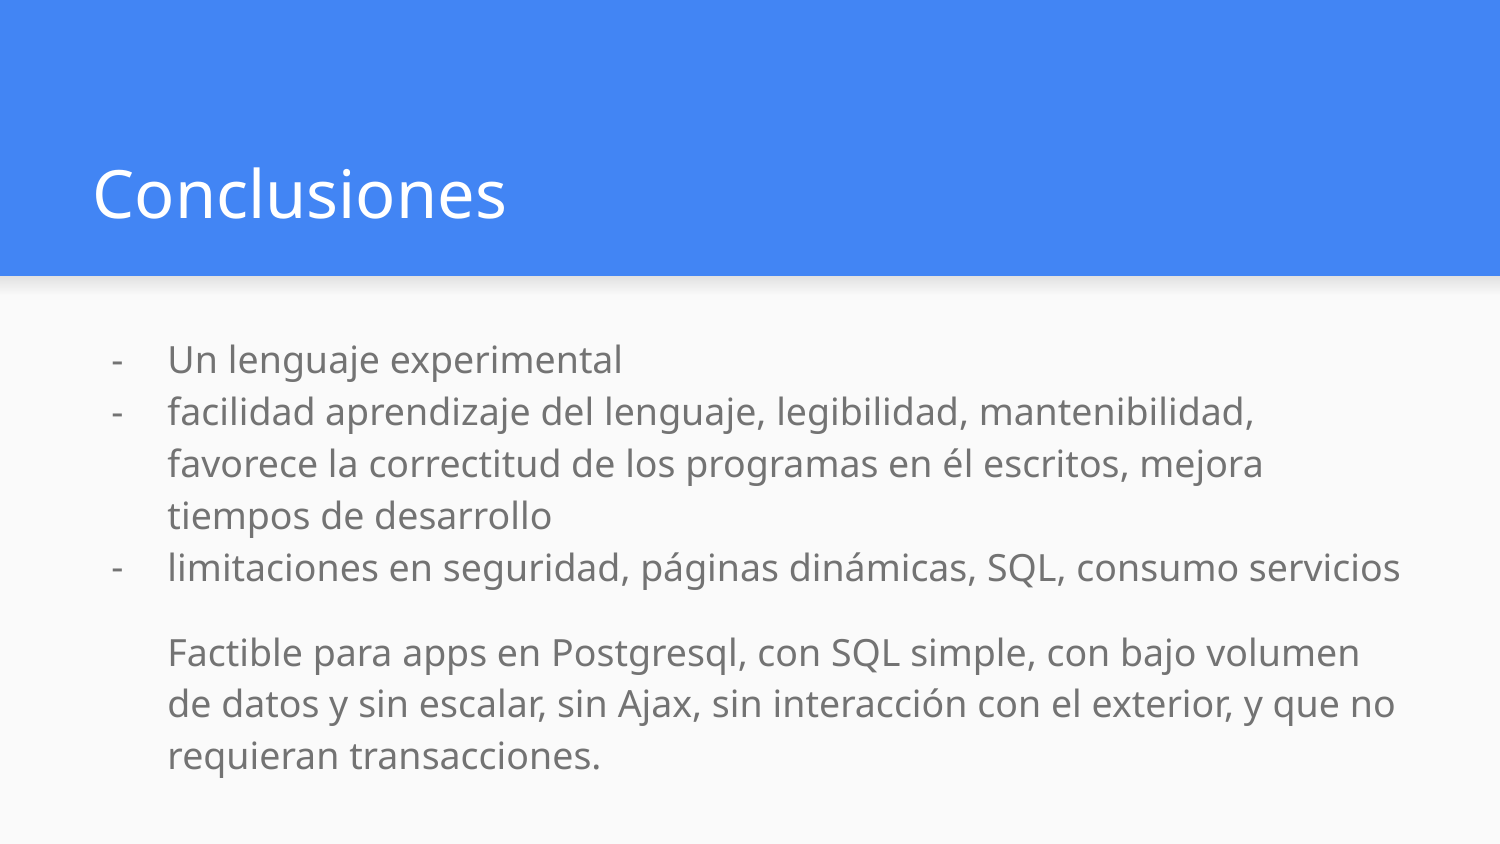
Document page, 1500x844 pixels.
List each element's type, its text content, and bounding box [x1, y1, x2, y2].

list Un lenguaje experimental facilidad aprendizaje del lenguaje, legibilidad, mantenibilidad, favorece la correctitud de los programas en él escritos, mejora tiempos de desarrollo limitaciones en seguridad, páginas dinámicas, SQL, consumo servicios Factible para apps en Postgresql, con SQL simple, con bajo volumen de datos y sin escalar, sin Ajax, sin interacción con el exterior, y que no requieran transacciones. [77, 314, 1427, 760]
title Conclusiones [77, 121, 1427, 248]
